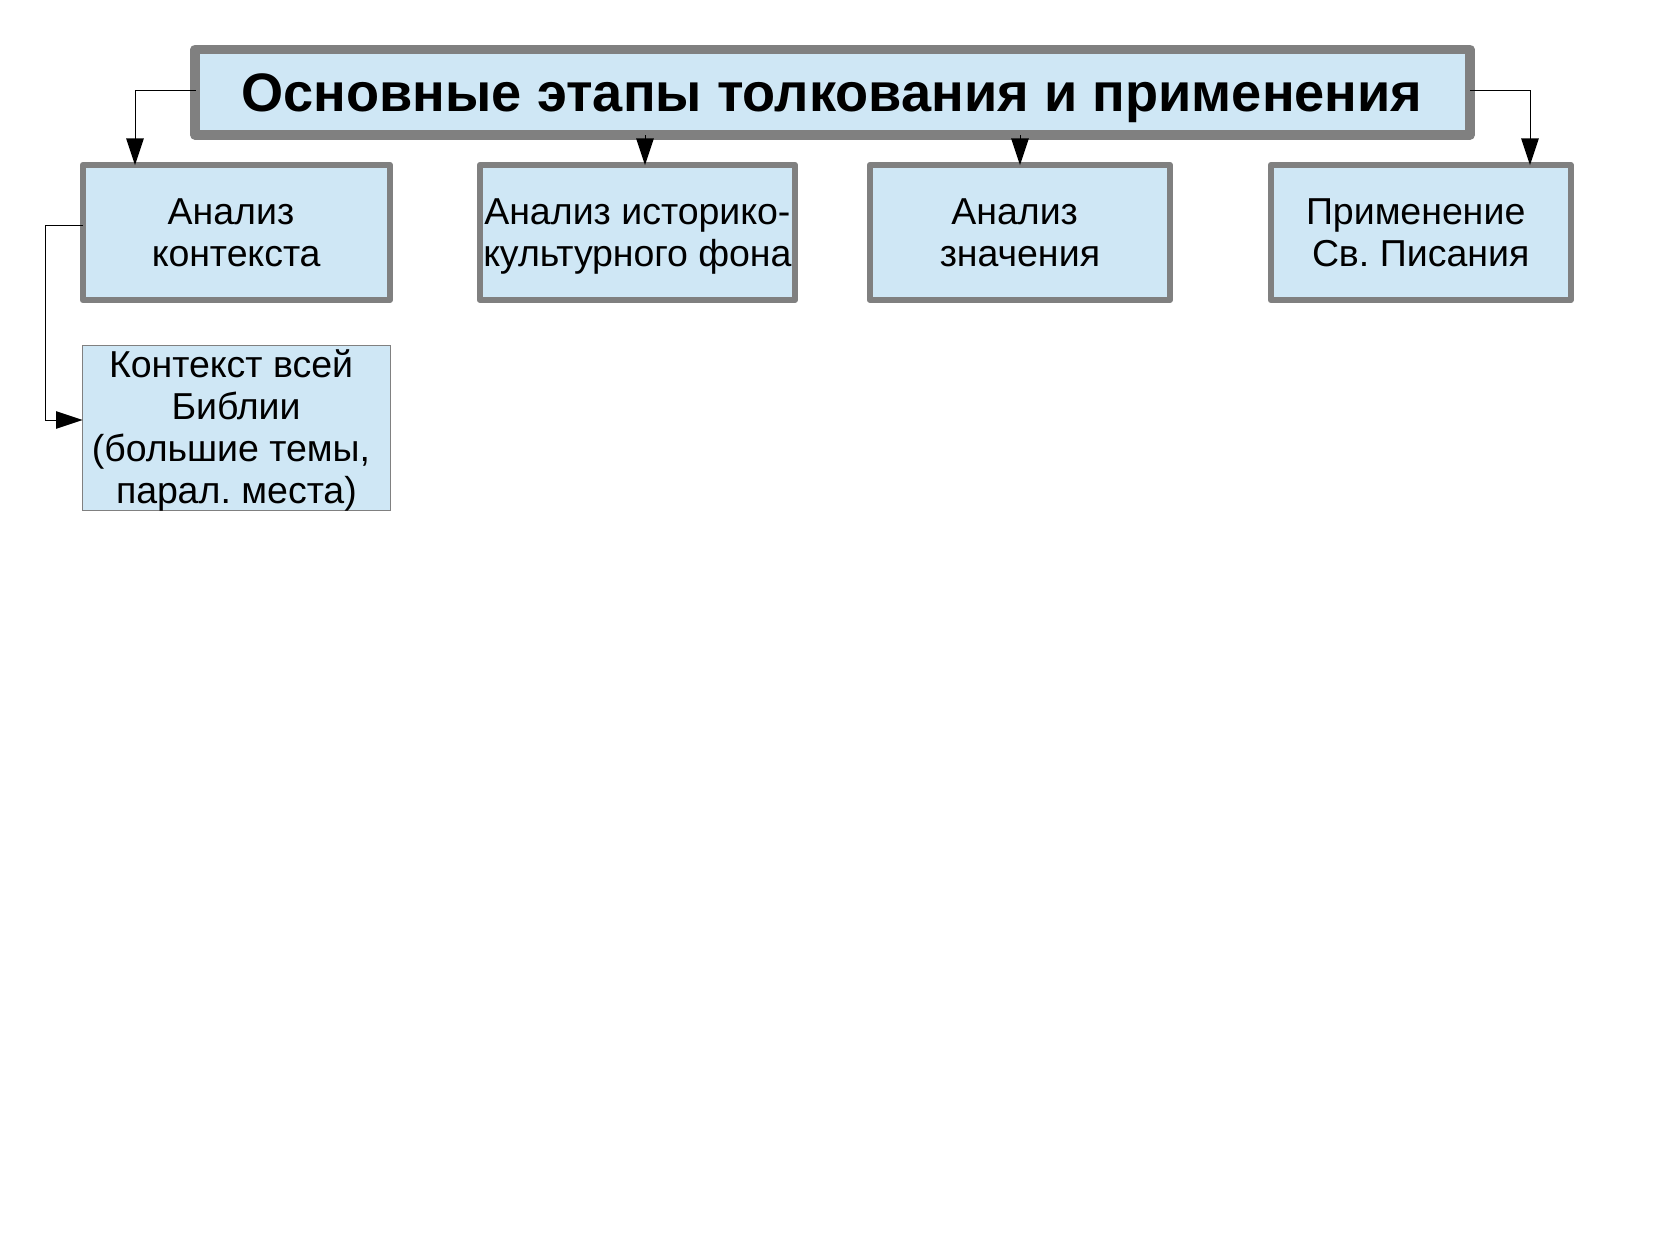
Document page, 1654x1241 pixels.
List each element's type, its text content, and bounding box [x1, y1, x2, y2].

text_box Анализ значения [870, 165, 1171, 301]
text_box Анализ историко- культурного фона [480, 165, 796, 301]
text_box Анализ контекста [82, 165, 391, 301]
text_box Контекст всей Библии (большие темы, парал. места) [82, 345, 391, 511]
text_box Применение Св. Писания [1270, 165, 1571, 301]
text_box Основные этапы толкования и применения [195, 49, 1471, 136]
